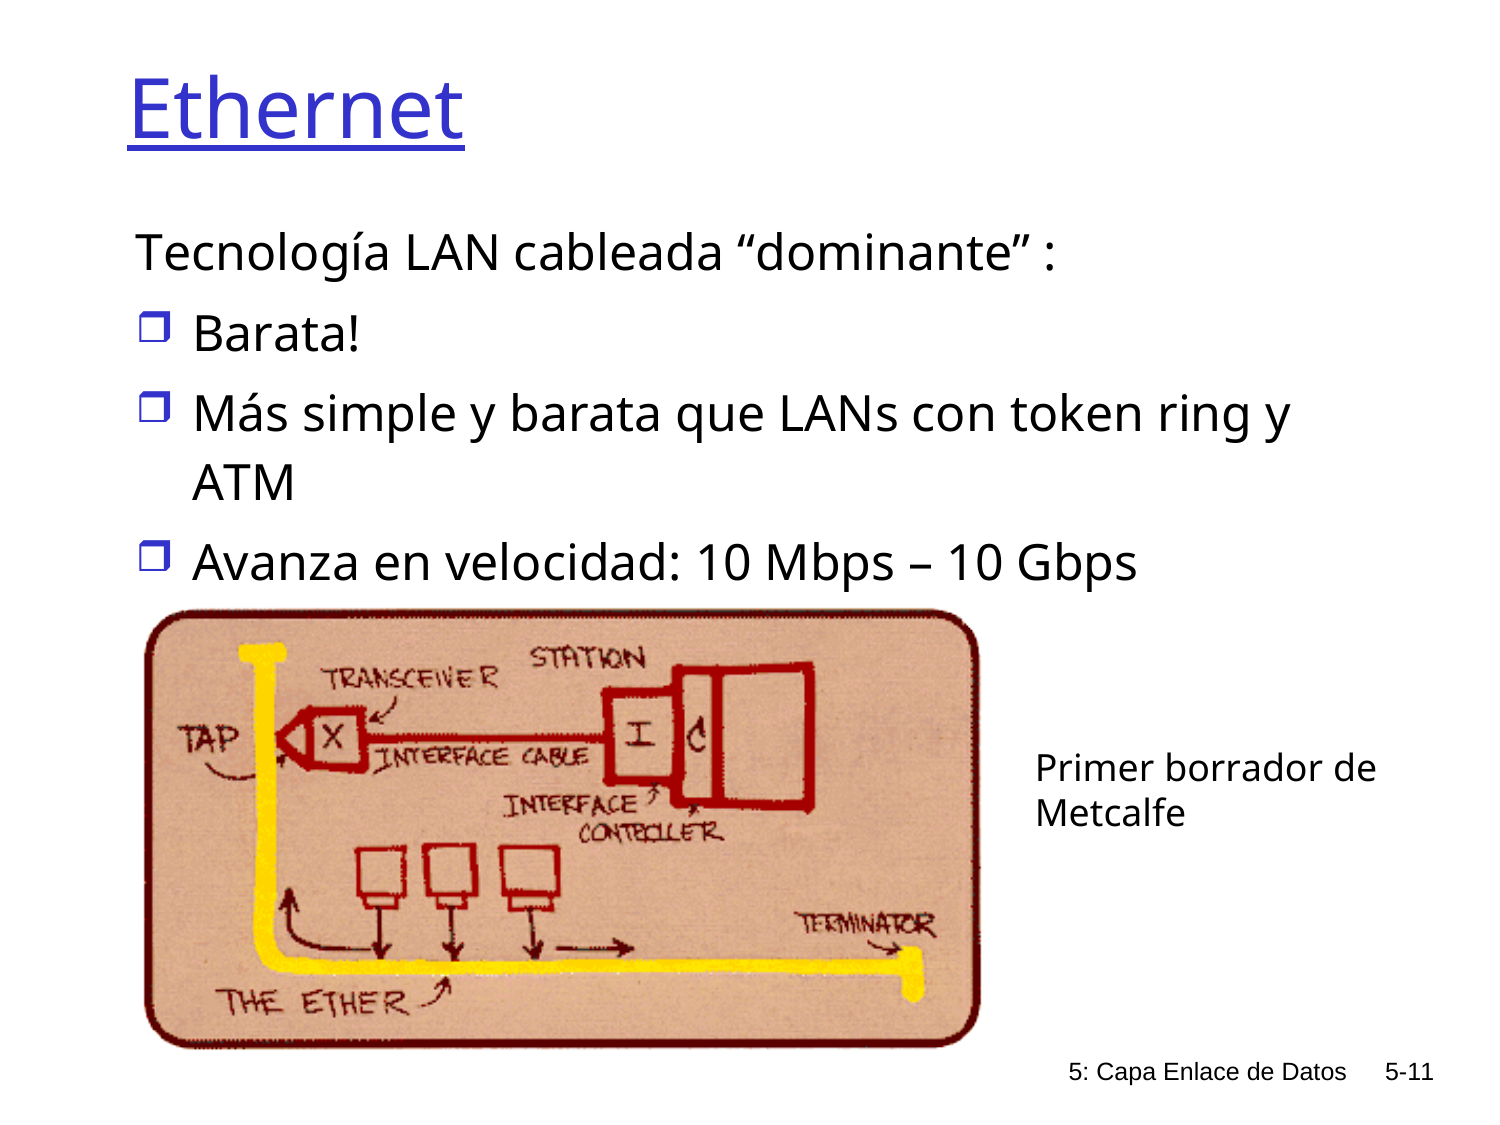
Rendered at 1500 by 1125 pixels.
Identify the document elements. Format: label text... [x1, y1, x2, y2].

picture [136, 602, 988, 1059]
text_box Primer borrador de Metcalfe [1020, 736, 1450, 842]
title Ethernet [112, 37, 1388, 176]
list Tecnología LAN cableada “dominante” : Barata! Más simple y barata que LANs con token ring y ATM Avanza en velocidad: 10 Mbps – 10 Gbps [121, 209, 1355, 560]
